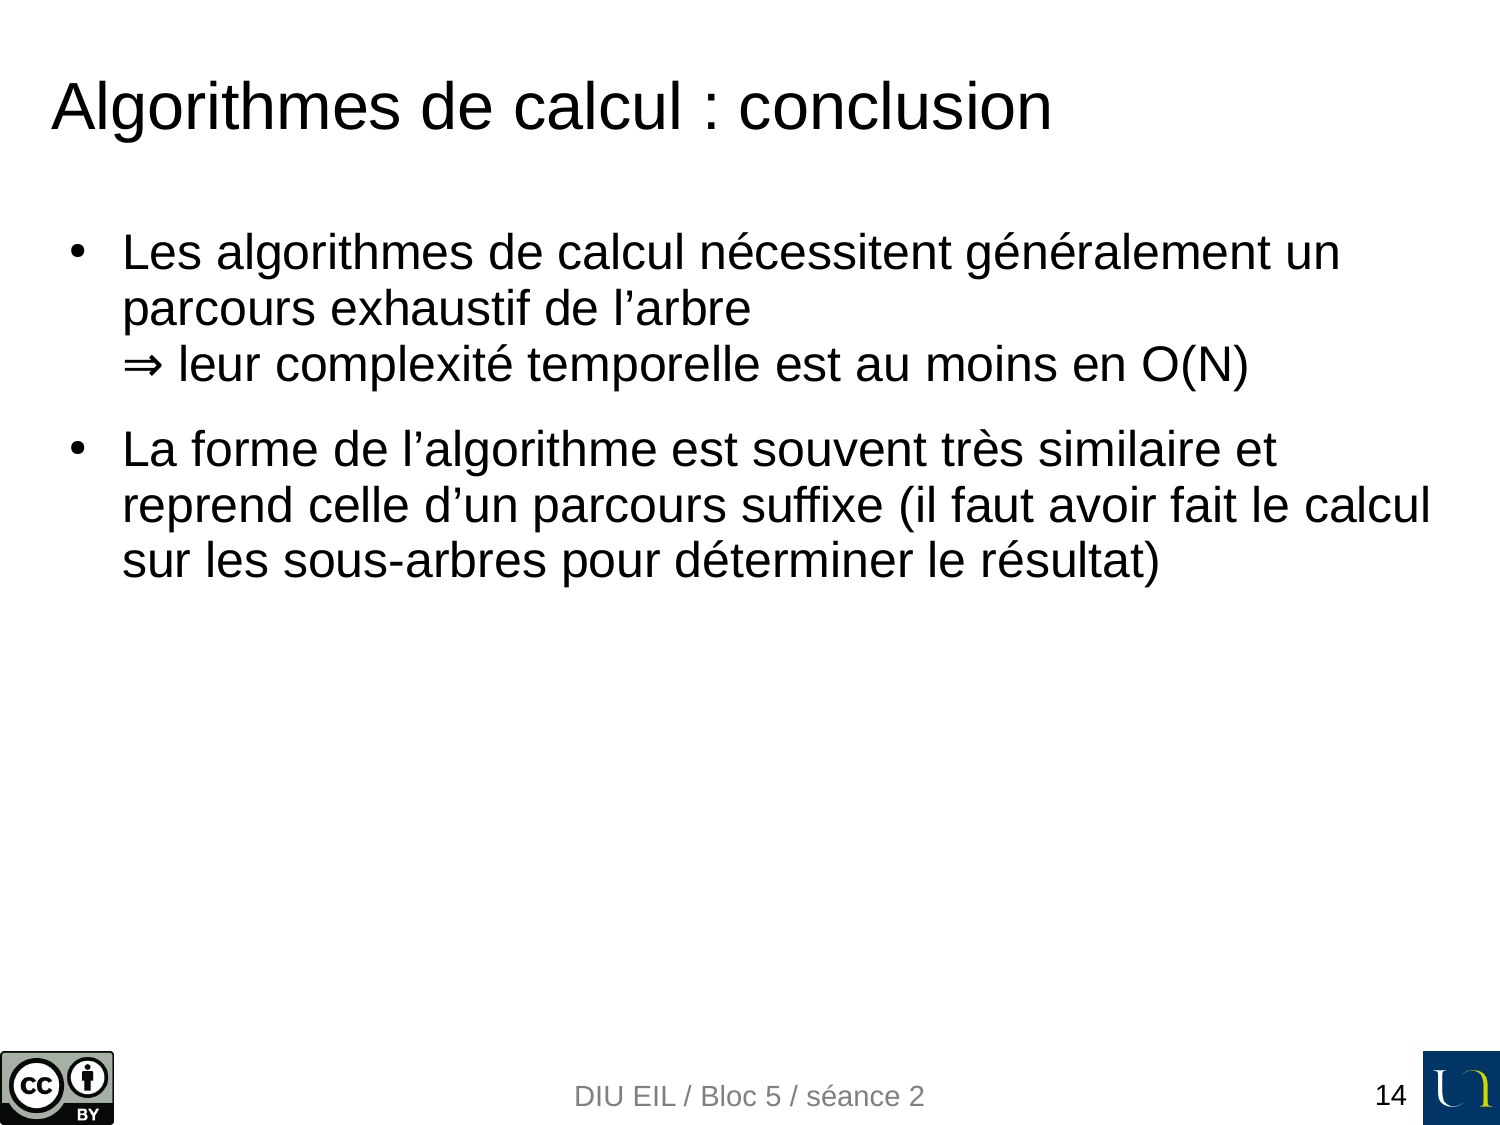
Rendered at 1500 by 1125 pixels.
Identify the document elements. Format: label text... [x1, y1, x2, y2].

picture [1417, 1051, 1500, 1125]
list Les algorithmes de calcul nécessitent généralement un parcours exhaustif de l’arbre ⇒ leur complexité temporelle est au moins en O(N) La forme de l’algorithme est souvent très similaire et reprend celle d’un parcours suffixe (il faut avoir fait le calcul sur les sous-arbres pour déterminer le résultat) [51, 224, 1449, 1052]
picture [0, 1051, 114, 1125]
title Algorithmes de calcul : conclusion [51, 44, 1449, 170]
